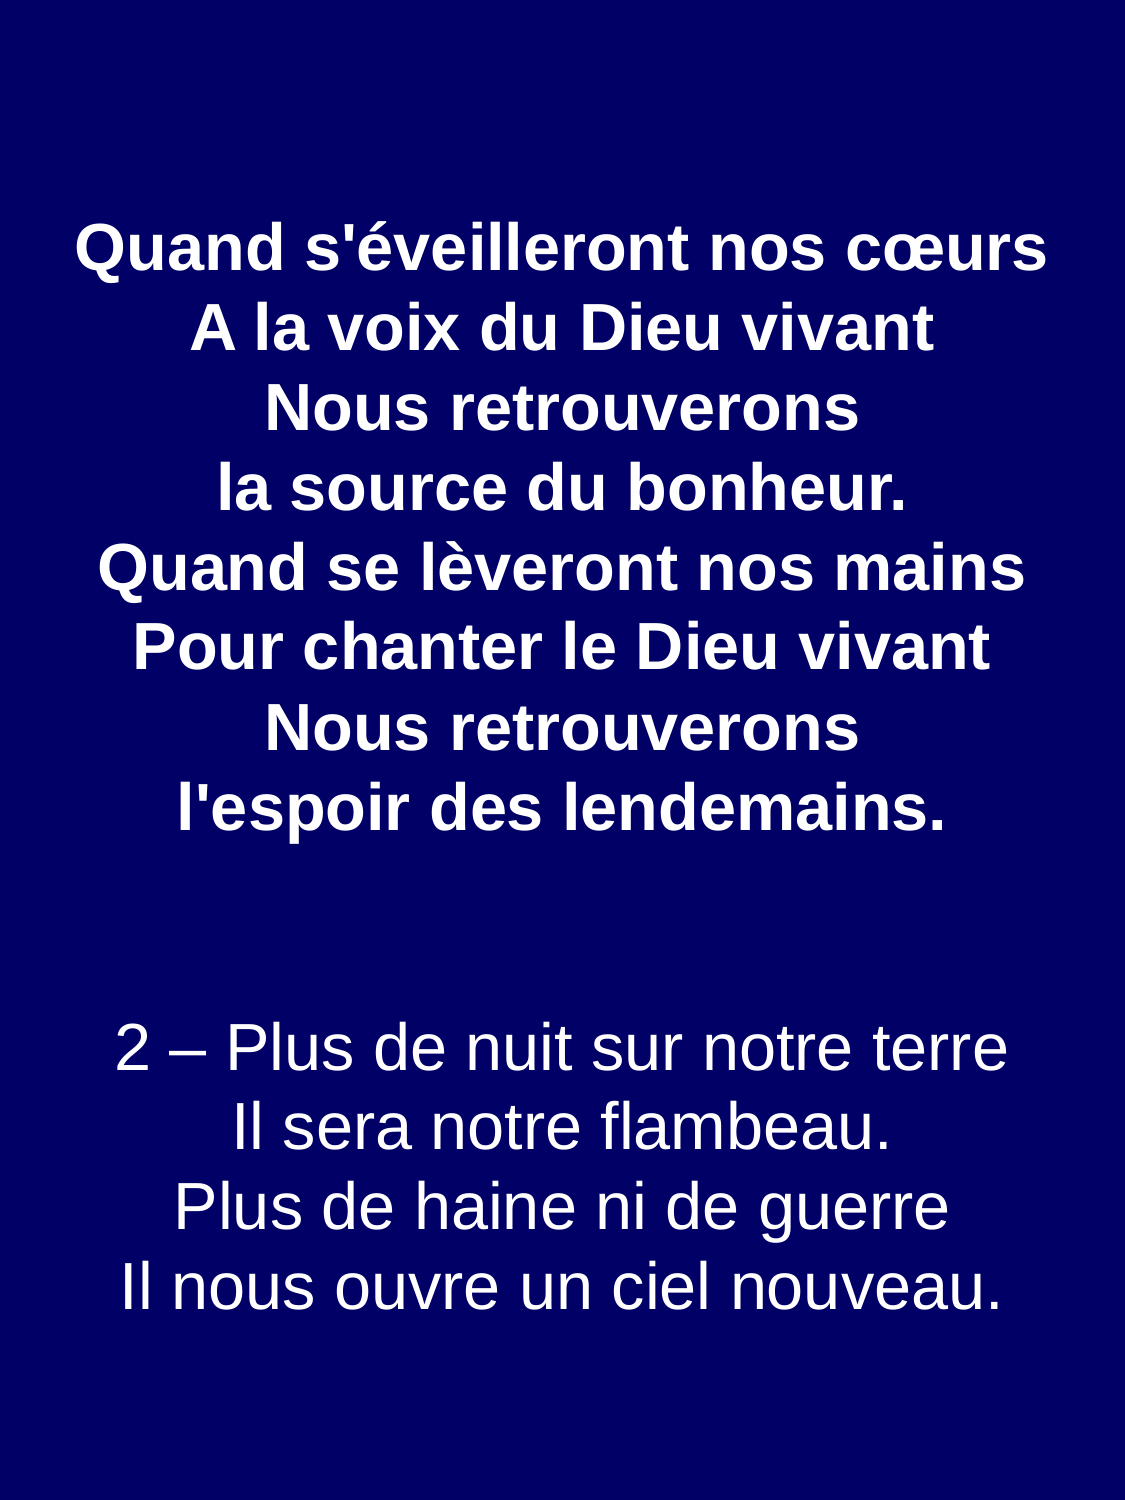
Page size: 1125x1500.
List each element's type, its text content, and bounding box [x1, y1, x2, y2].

text_box Quand s'éveilleront nos cœurs A la voix du Dieu vivant Nous retrouverons la source du bonheur. Quand se lèveront nos mains Pour chanter le Dieu vivant Nous retrouverons l'espoir des lendemains. 2 – Plus de nuit sur notre terre Il sera notre flambeau. Plus de haine ni de guerre Il nous ouvre un ciel nouveau. [60, 196, 1065, 1411]
